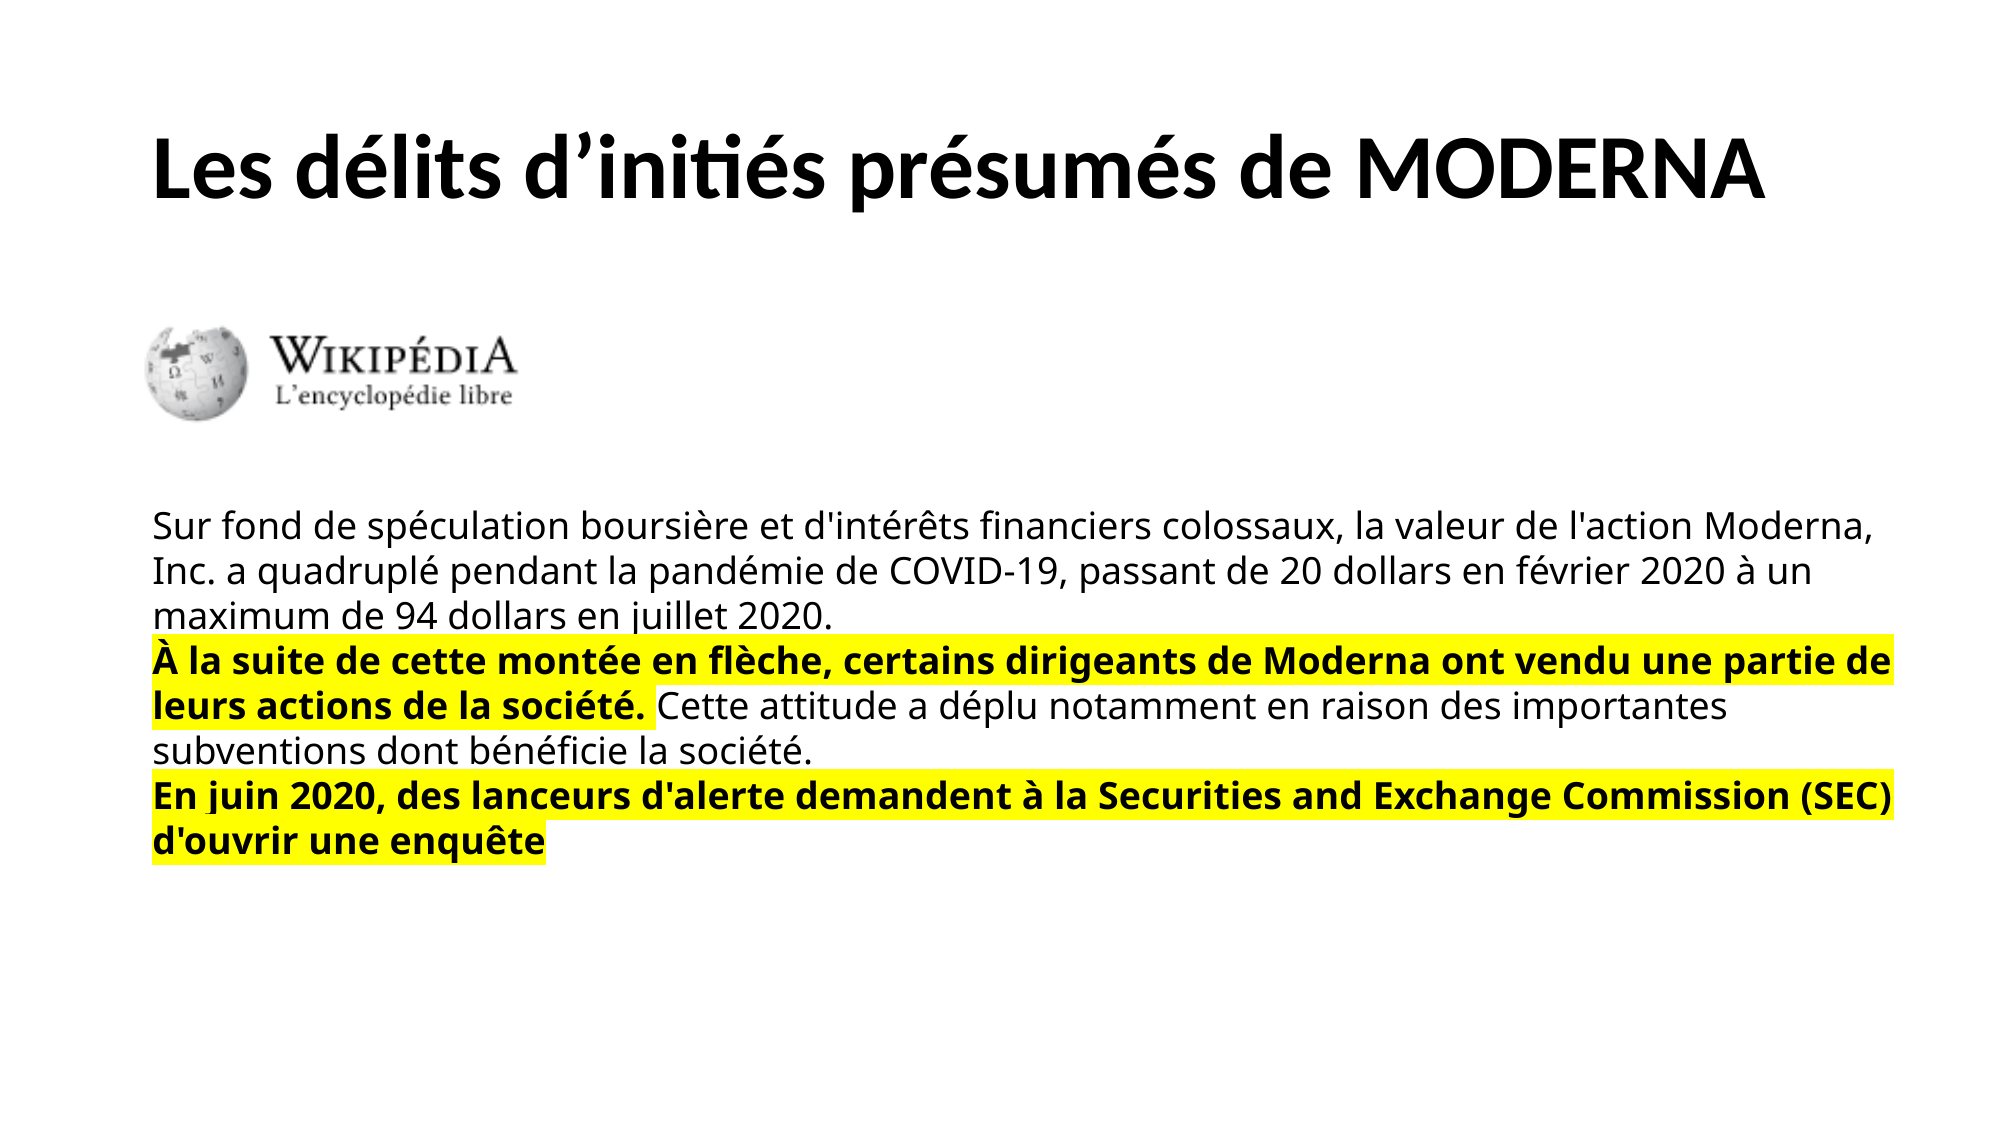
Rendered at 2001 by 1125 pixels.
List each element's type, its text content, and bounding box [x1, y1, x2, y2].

title Les délits d’initiés présumés de MODERNA [137, 59, 1863, 278]
text_box Sur fond de spéculation boursière et d'intérêts financiers colossaux, la valeur de l'action Moderna, Inc. a quadruplé pendant la pandémie de COVID-19, passant de 20 dollars en février 2020 à un maximum de 94 dollars en juillet 2020. À la suite de cette montée en flèche, certains dirigeants de Moderna ont vendu une partie de leurs actions de la société. Cette attitude a déplu notamment en raison des importantes subventions dont bénéficie la société. En juin 2020, des lanceurs d'alerte demandent à la Securities and Exchange Commission (SEC) d'ouvrir une enquête [137, 494, 1932, 870]
picture [120, 307, 533, 436]
